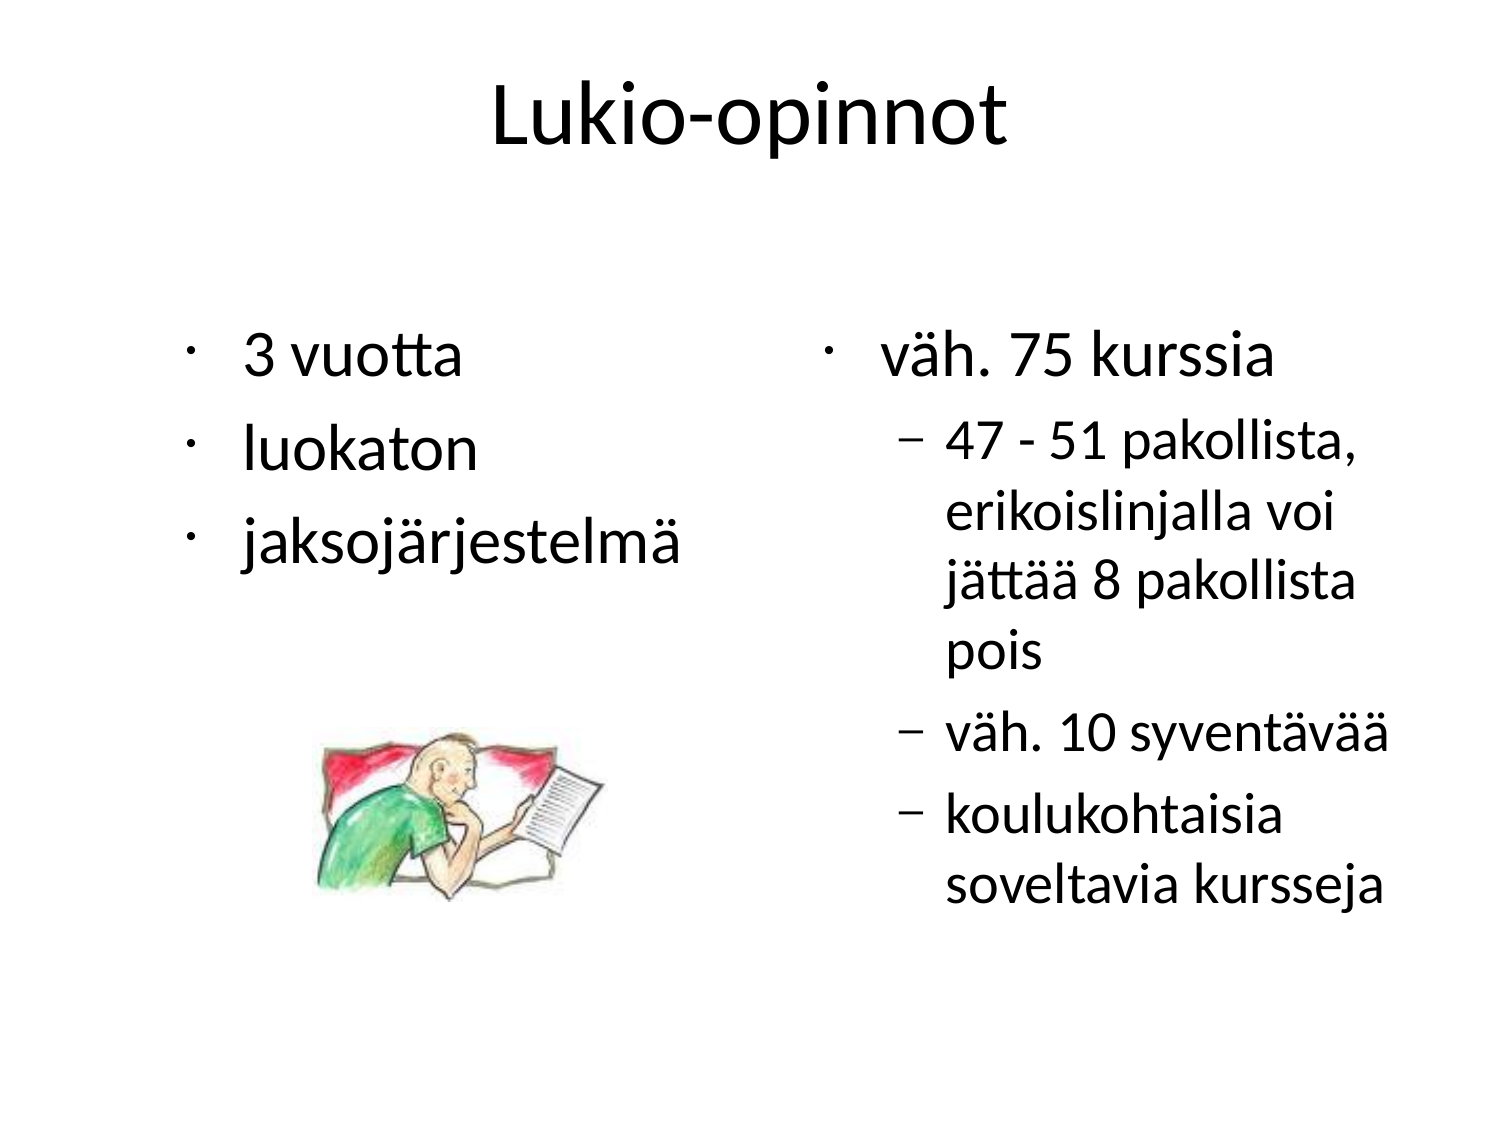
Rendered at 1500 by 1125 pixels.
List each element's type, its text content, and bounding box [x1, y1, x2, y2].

title Lukio-opinnot [75, 45, 1425, 233]
list 3 vuotta luokaton jaksojärjestelmä [171, 302, 809, 848]
picture [312, 727, 608, 902]
list väh. 75 kurssia 47 - 51 pakollista, erikoislinjalla voi jättää 8 pakollista pois väh. 10 syventävää koulukohtaisia soveltavia kursseja [809, 302, 1429, 903]
